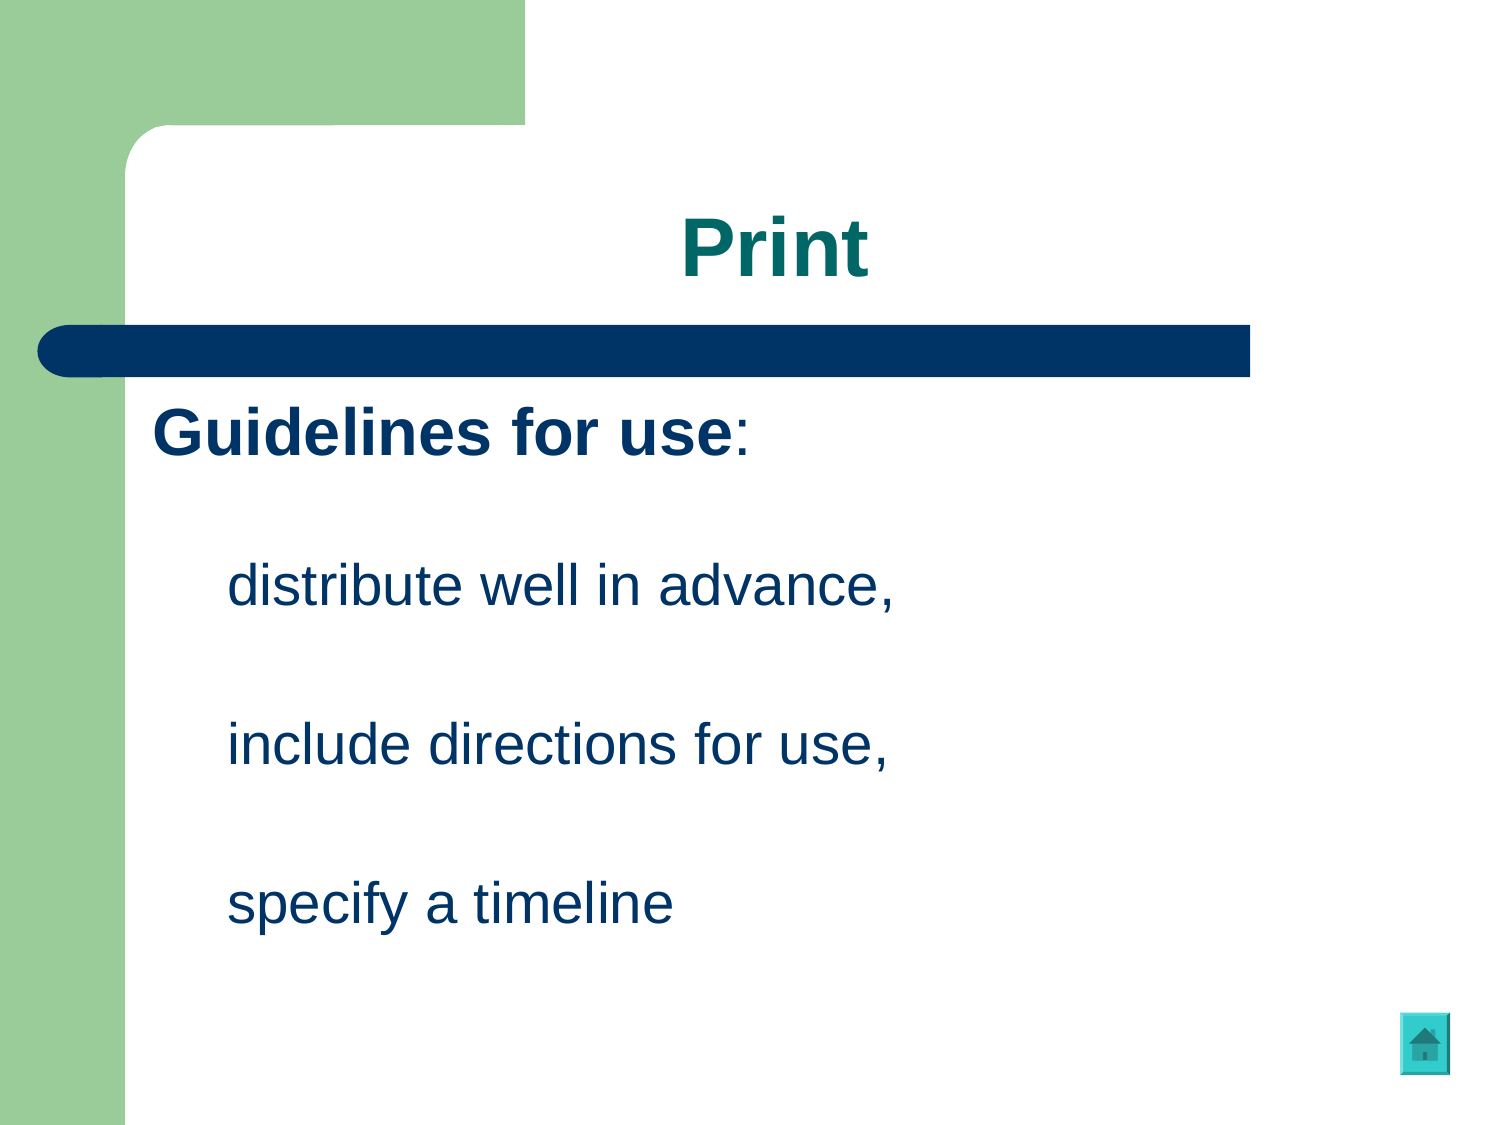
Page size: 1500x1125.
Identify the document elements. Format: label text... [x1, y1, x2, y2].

list Guidelines for use: distribute well in advance, include directions for use, specify a timeline [137, 387, 1400, 999]
title Print [136, 136, 1414, 301]
text_box [1401, 1012, 1451, 1076]
